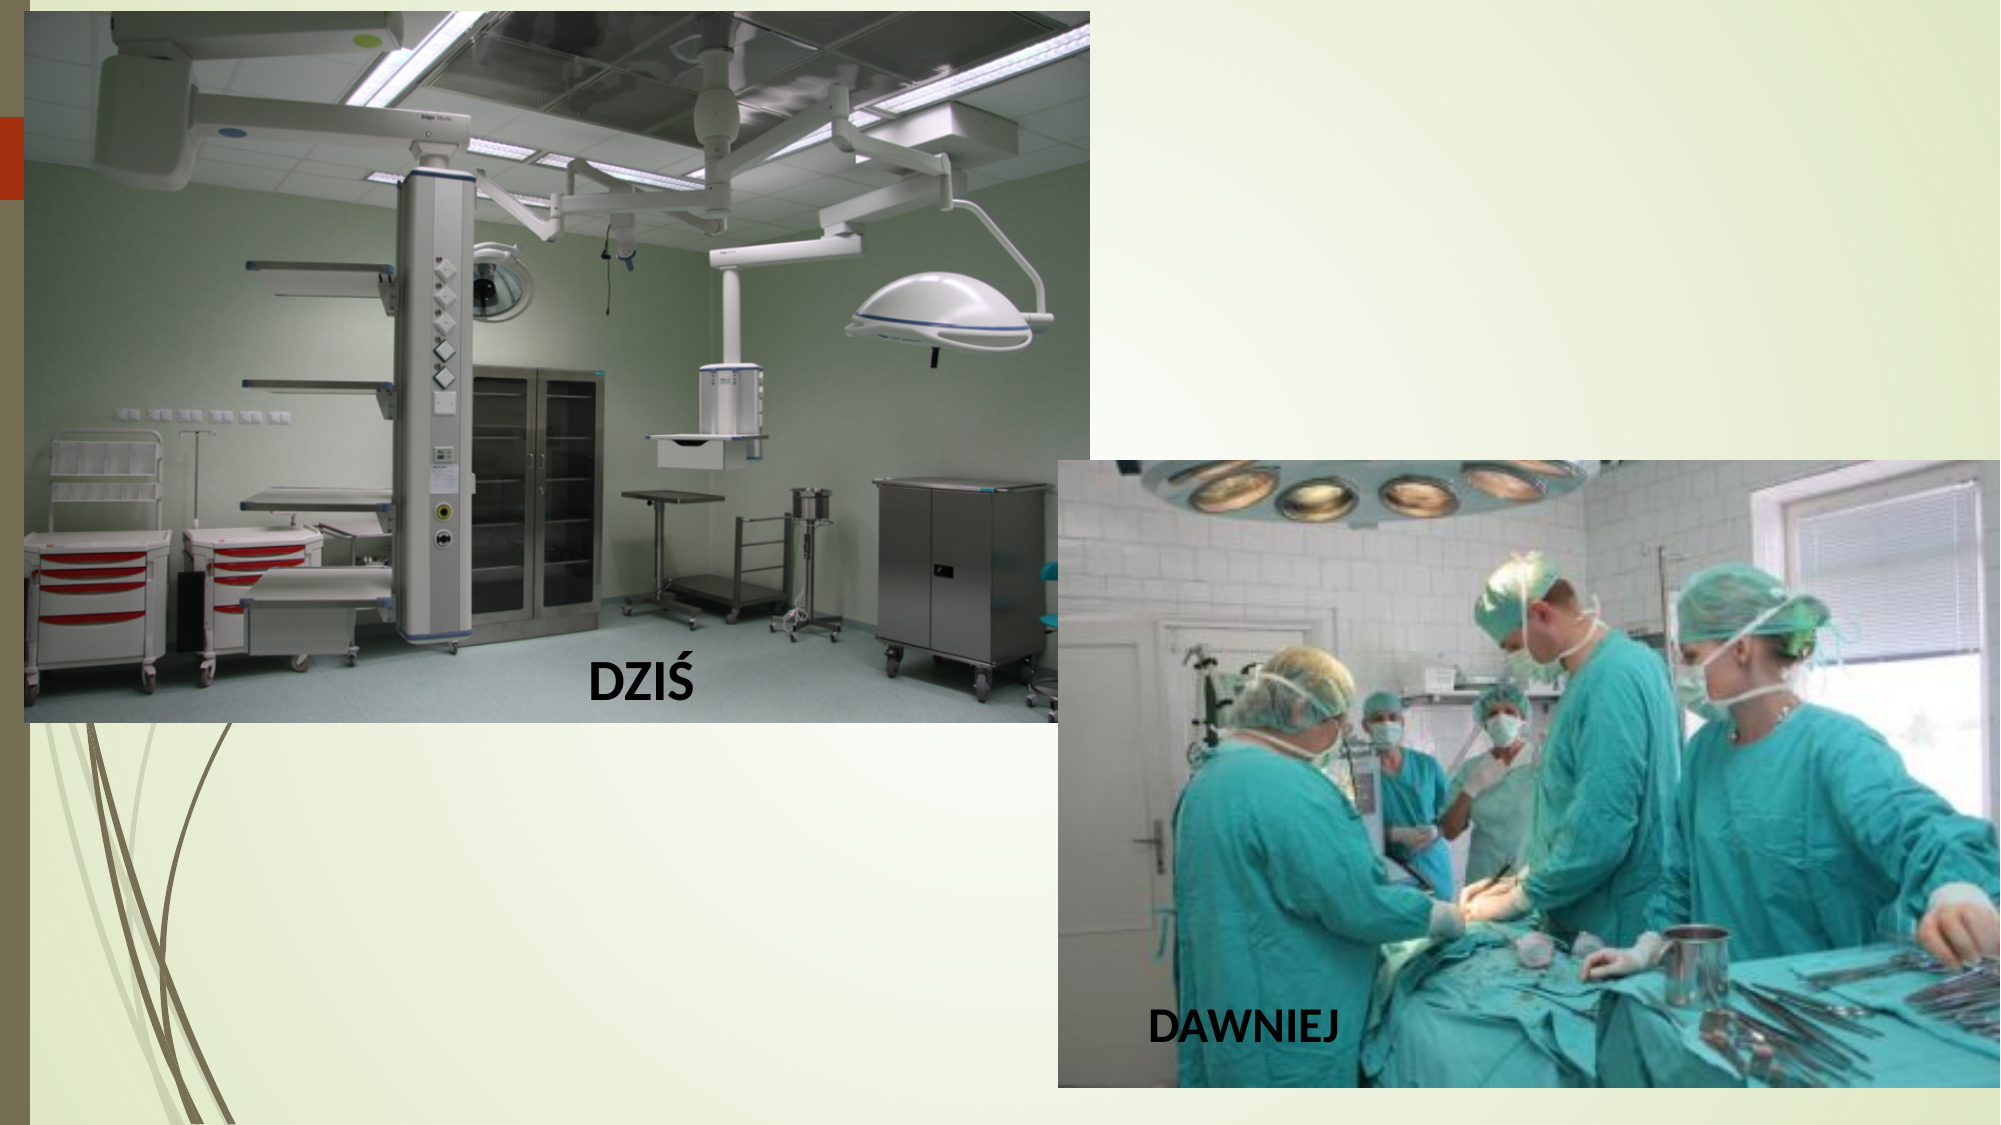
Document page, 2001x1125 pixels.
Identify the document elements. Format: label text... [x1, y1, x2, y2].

text_box DZIŚ [573, 634, 728, 721]
picture [24, 11, 2000, 1088]
text_box DAWNIEJ [1133, 985, 1370, 1061]
